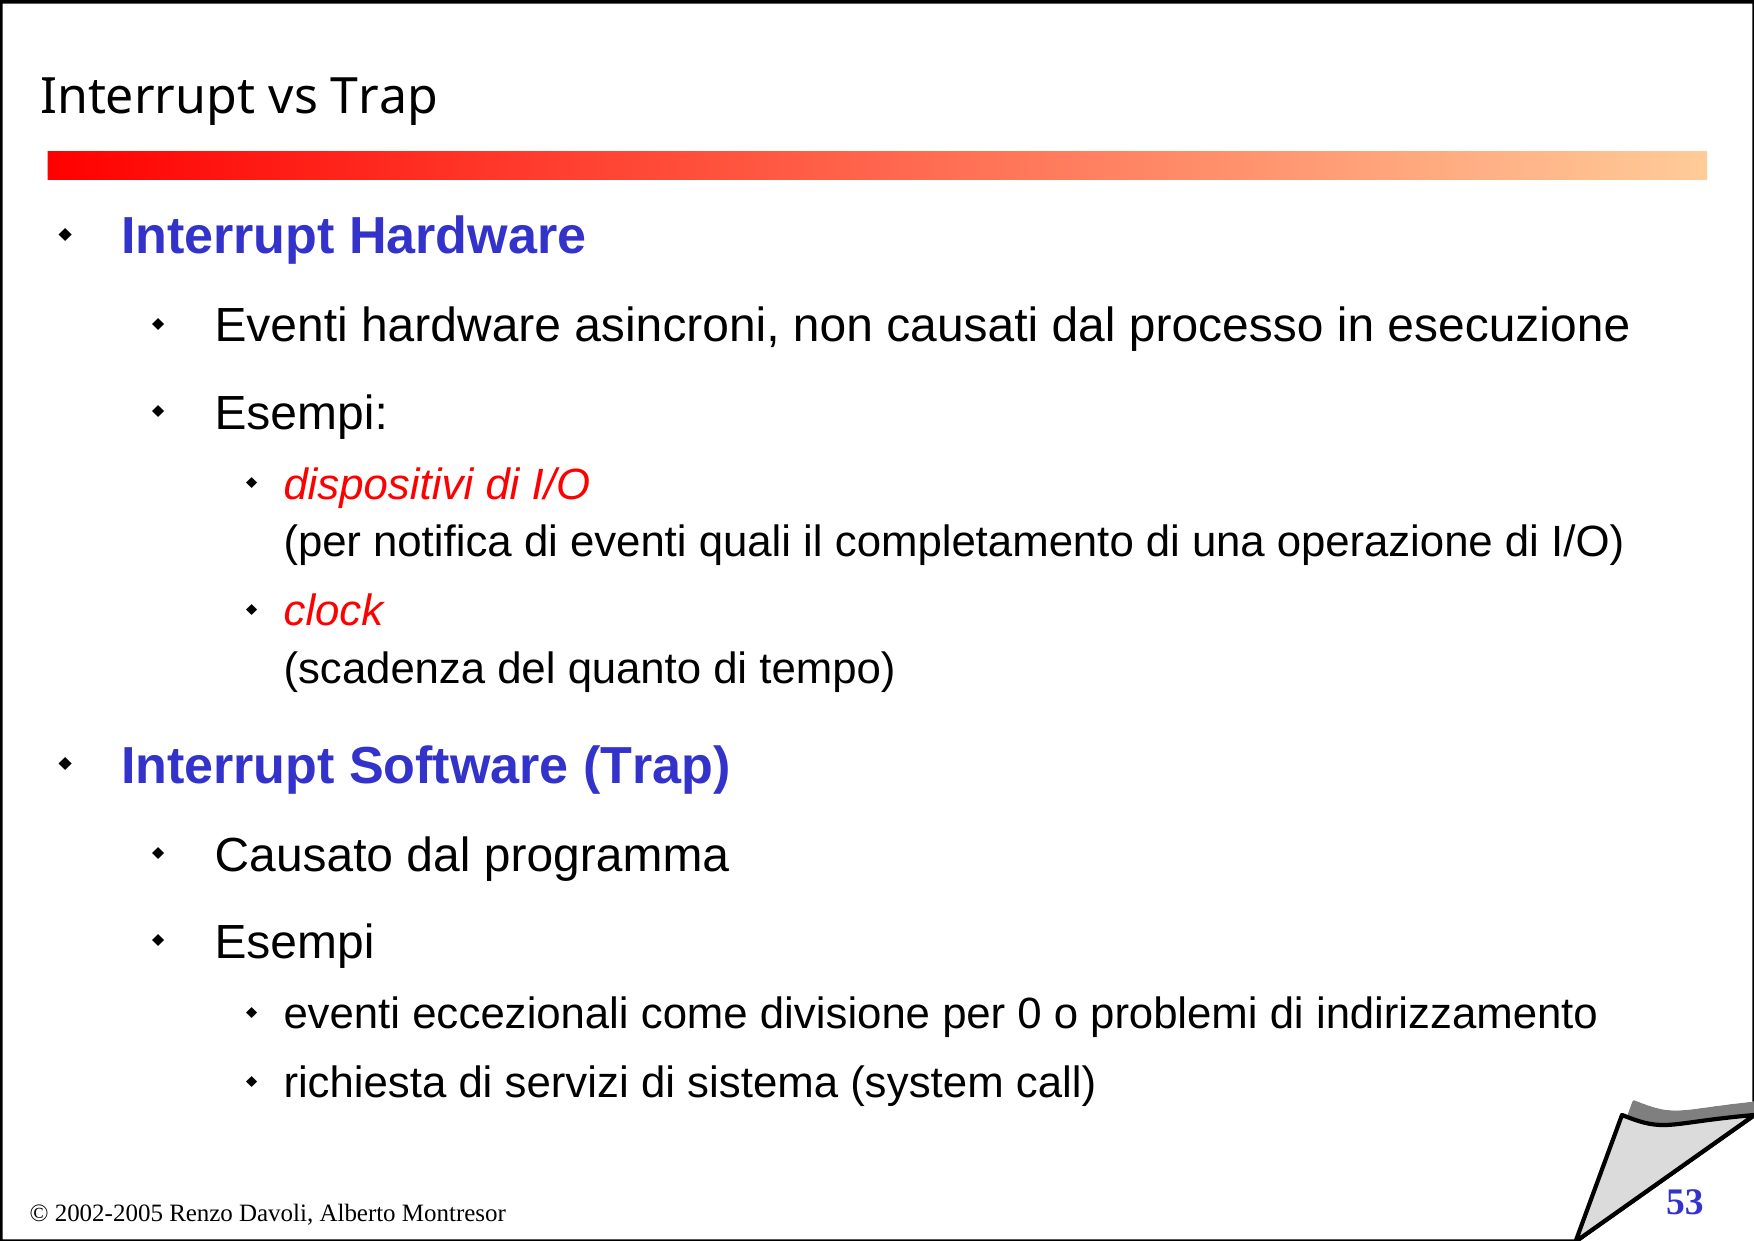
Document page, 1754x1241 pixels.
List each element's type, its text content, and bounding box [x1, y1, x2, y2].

title Interrupt vs Trap [40, 49, 1714, 144]
list Interrupt Hardware Eventi hardware asincroni, non causati dal processo in esecuzione Esempi: dispositivi di I/O (per notifica di eventi quali il completamento di una operazione di I/O) clock (scadenza del quanto di tempo) Interrupt Software (Trap) Causato dal programma Esempi eventi eccezionali come divisione per 0 o problemi di indirizzamento richiesta di servizi di sistema (system call) [58, 206, 1696, 1115]
